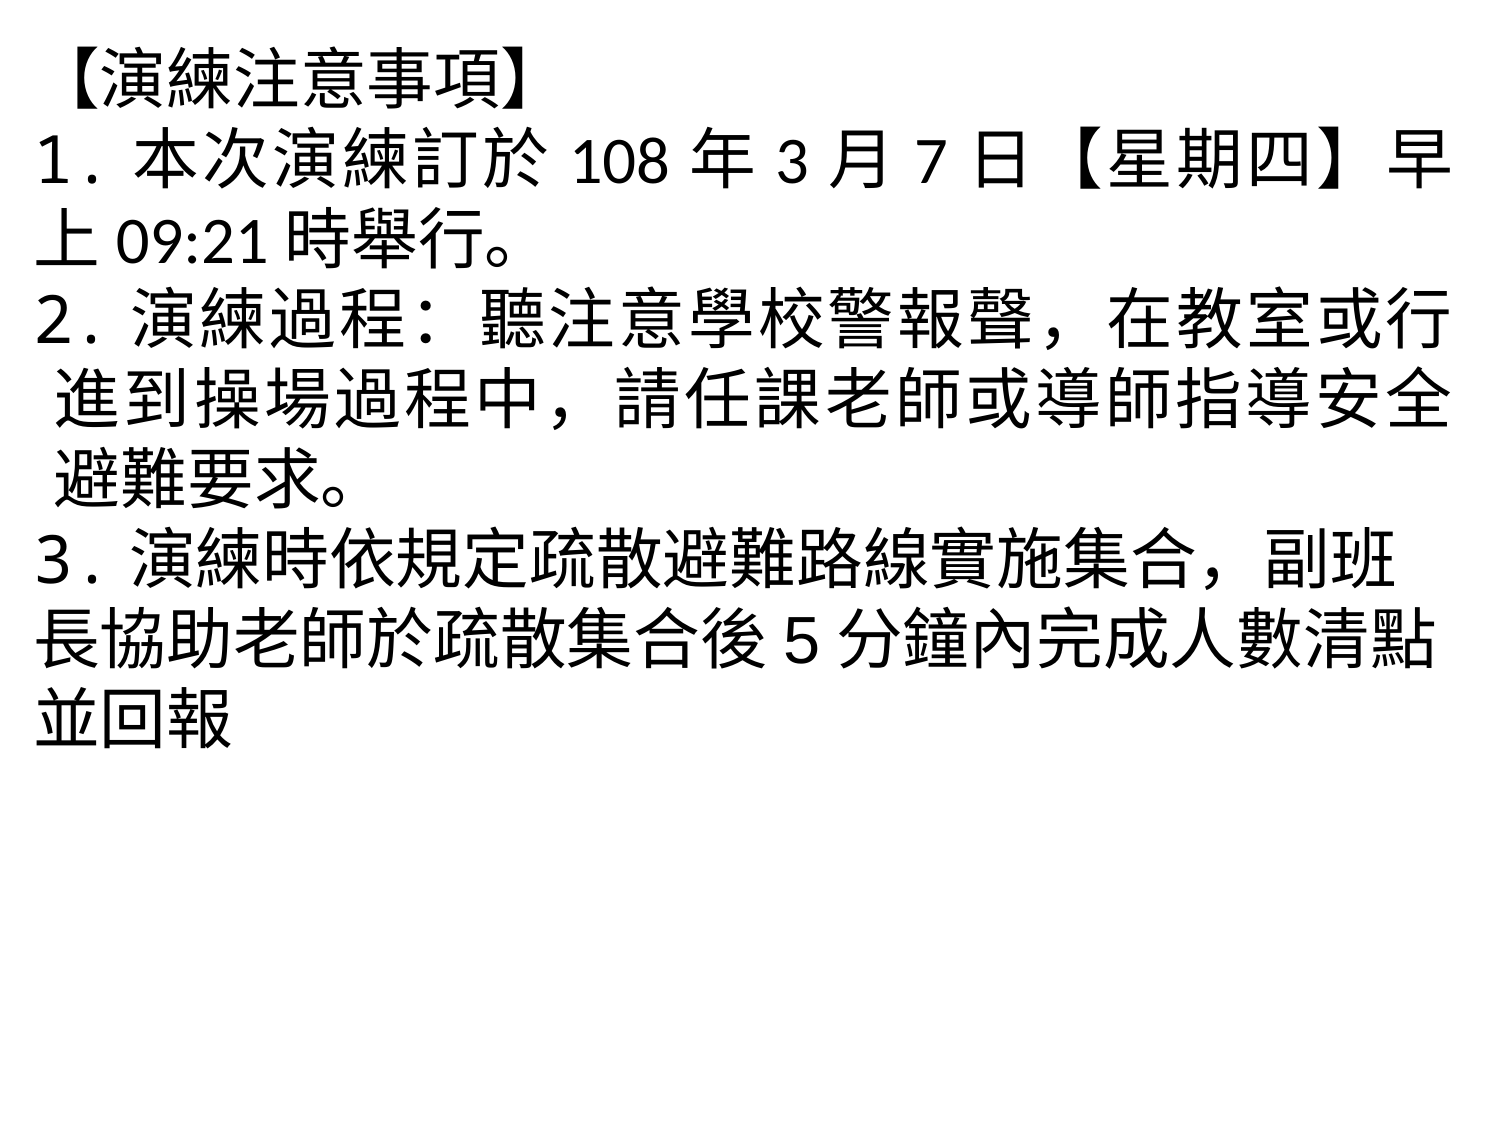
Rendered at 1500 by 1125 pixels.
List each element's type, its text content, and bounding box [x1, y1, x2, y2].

text_box 【演練注意事項】 1.本次演練訂於108年3月7日【星期四】早上09:21時舉行。 2.演練過程：聽注意學校警報聲，在教室或行進到操場過程中，請任課老師或導師指導安全避難要求。 3.演練時依規定疏散避難路線實施集合，副班長協助老師於疏散集合後5分鐘內完成人數清點並回報 [18, 29, 1469, 765]
